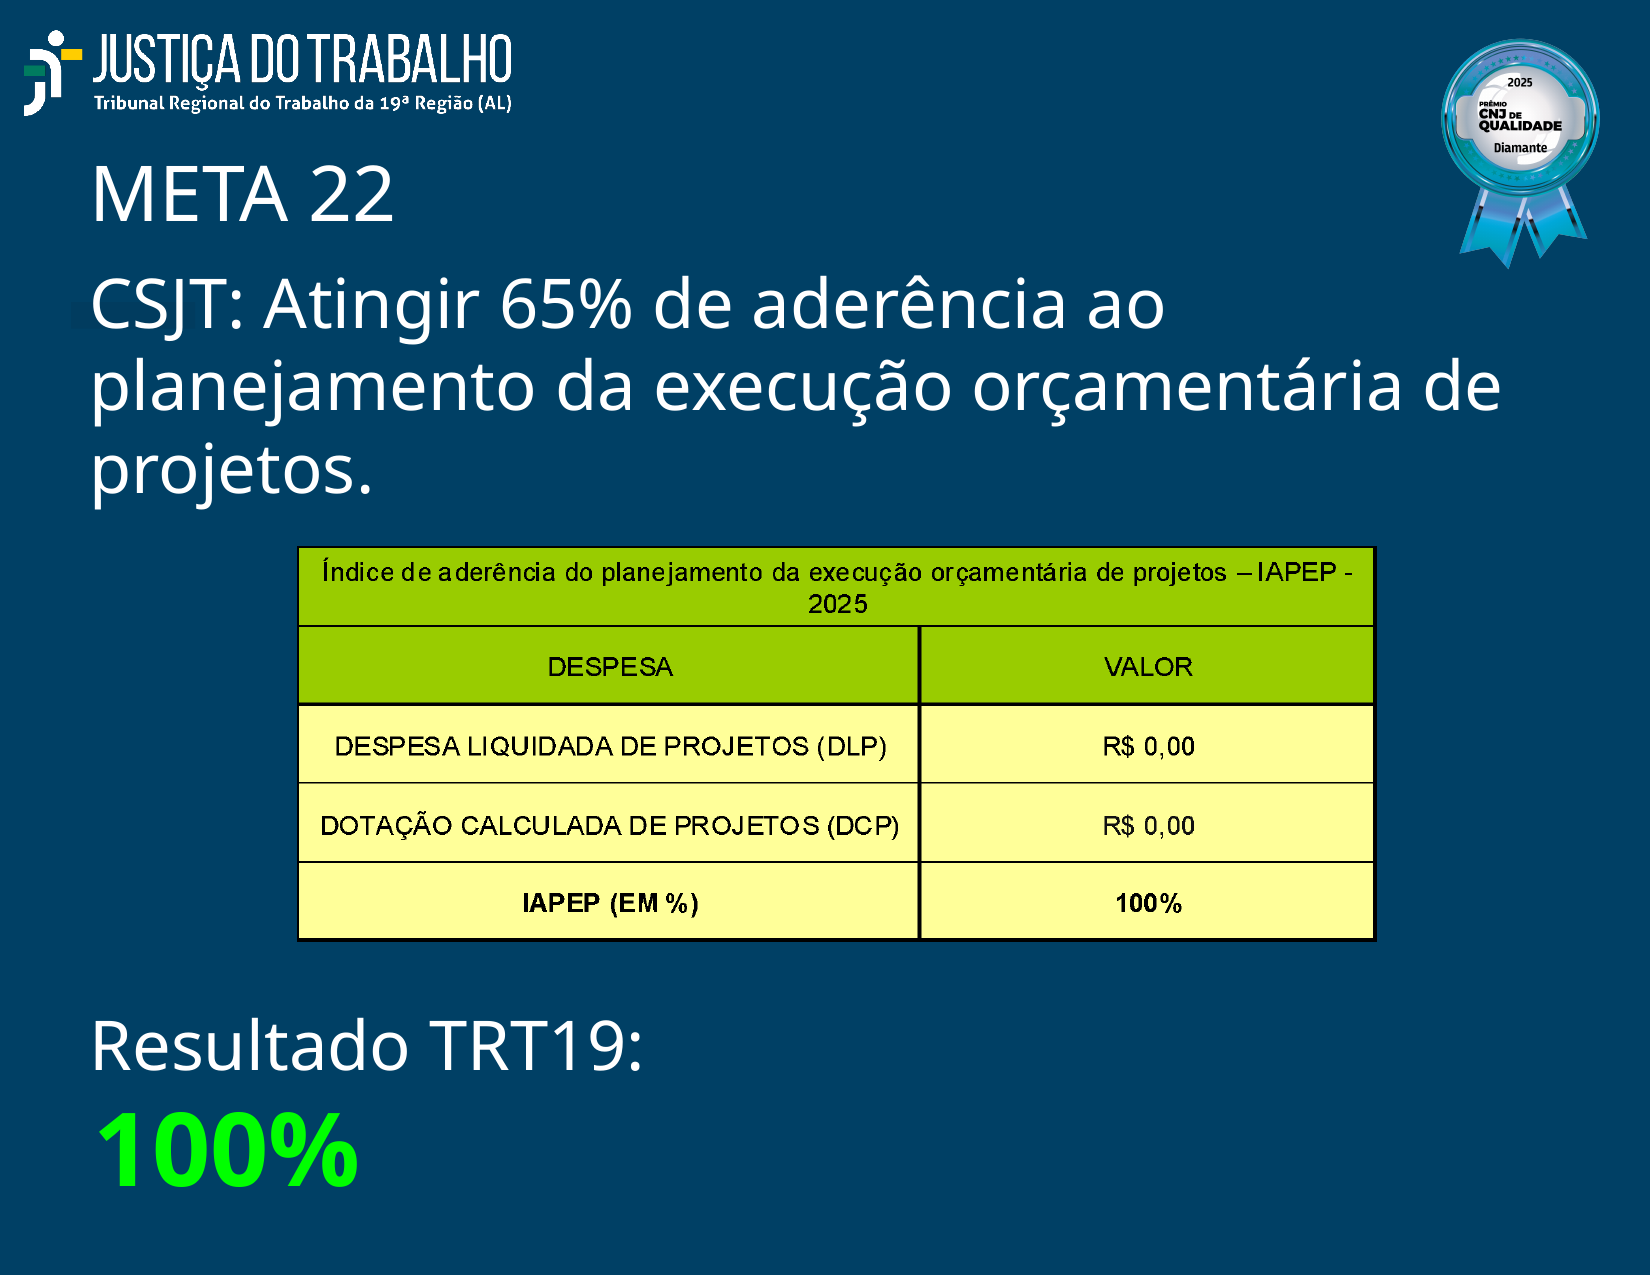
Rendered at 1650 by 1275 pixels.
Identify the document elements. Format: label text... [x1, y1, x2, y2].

picture [24, 30, 511, 116]
title META 22 CSJT: Atingir 65% de aderência ao planejamento da execução orçamentária de projetos. Resultado TRT19: 100% [71, 263, 1581, 1225]
picture [297, 546, 1377, 942]
picture [1440, 37, 1601, 271]
